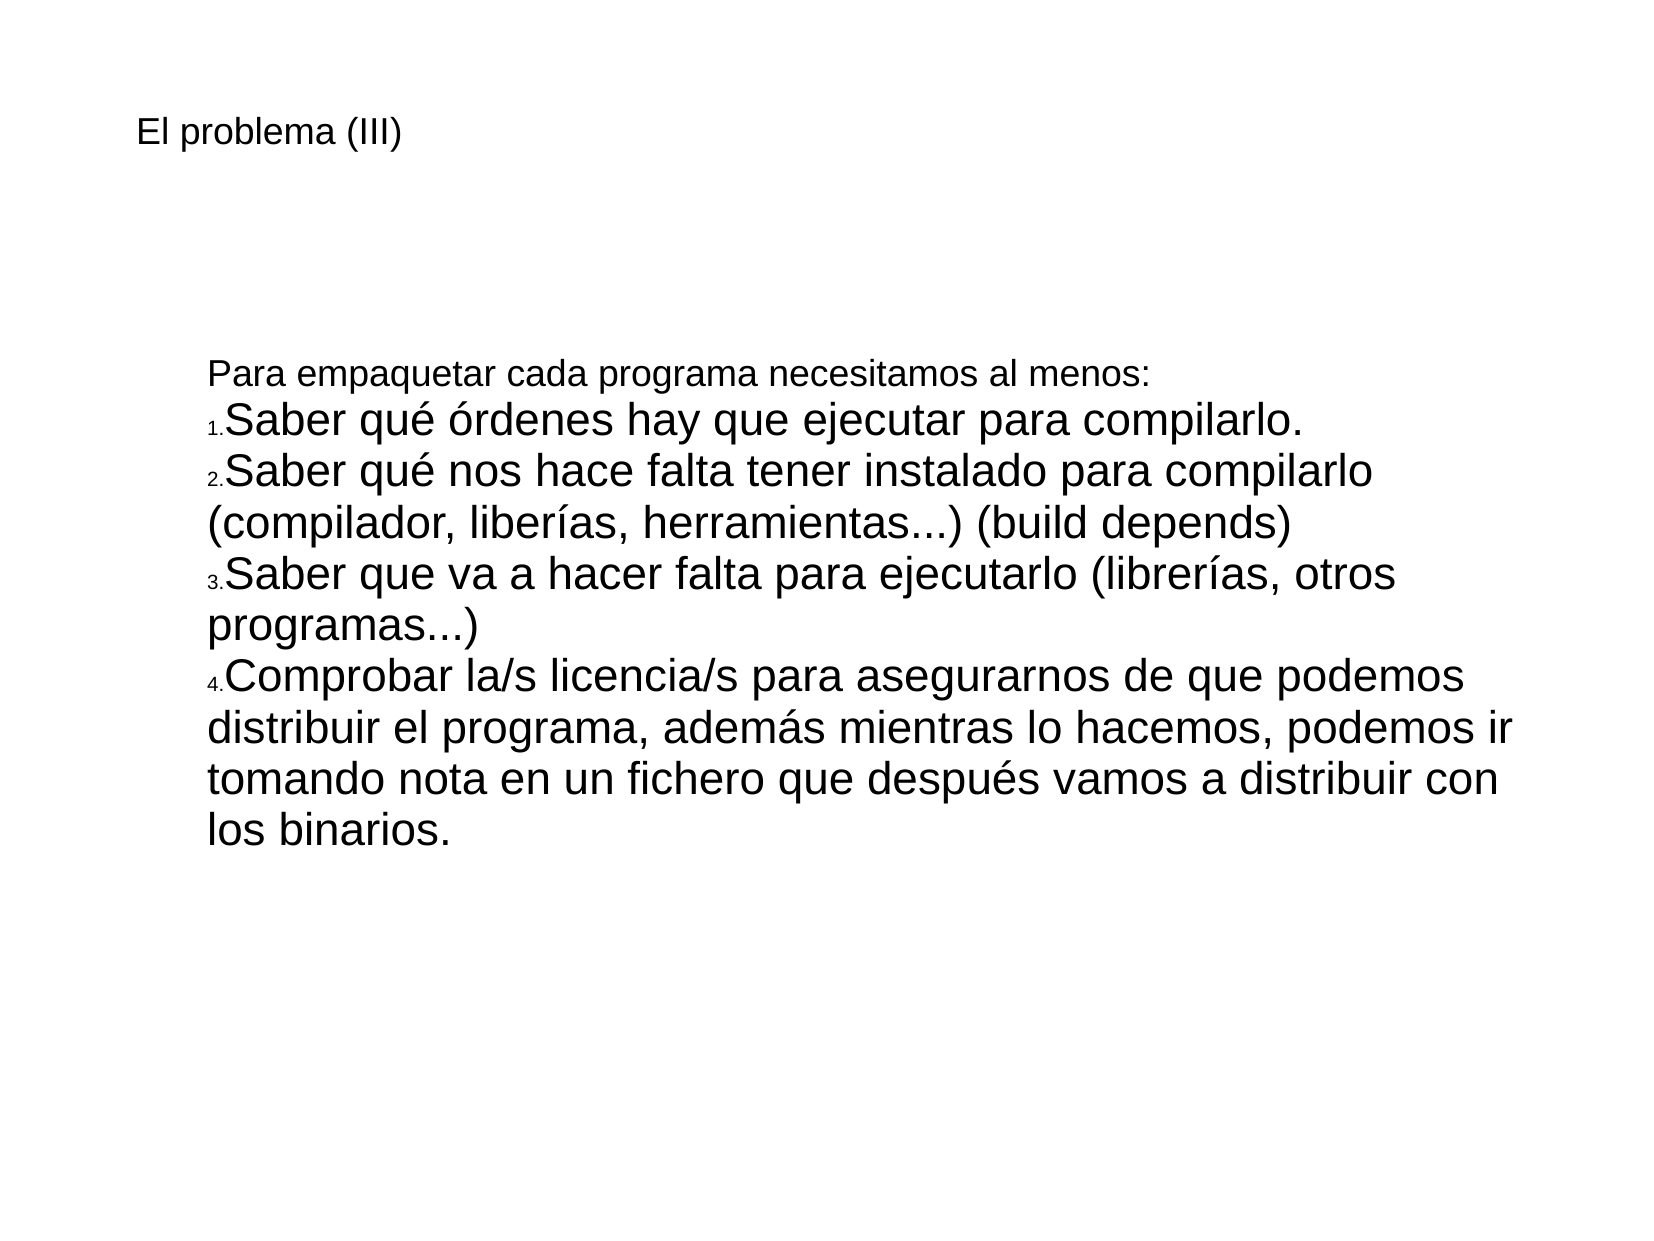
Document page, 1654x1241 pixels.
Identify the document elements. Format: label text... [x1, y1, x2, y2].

list Para empaquetar cada programa necesitamos al menos: Saber qué órdenes hay que ejecutar para compilarlo. Saber qué nos hace falta tener instalado para compilarlo (compilador, liberías, herramientas...) (build depends) Saber que va a hacer falta para ejecutarlo (librerías, otros programas...) Comprobar la/s licencia/s para asegurarnos de que podemos distribuir el programa, además mientras lo hacemos, podemos ir tomando nota en un fichero que después vamos a distribuir con los binarios. [121, 344, 1534, 1127]
title El problema (III) [121, 102, 1534, 311]
